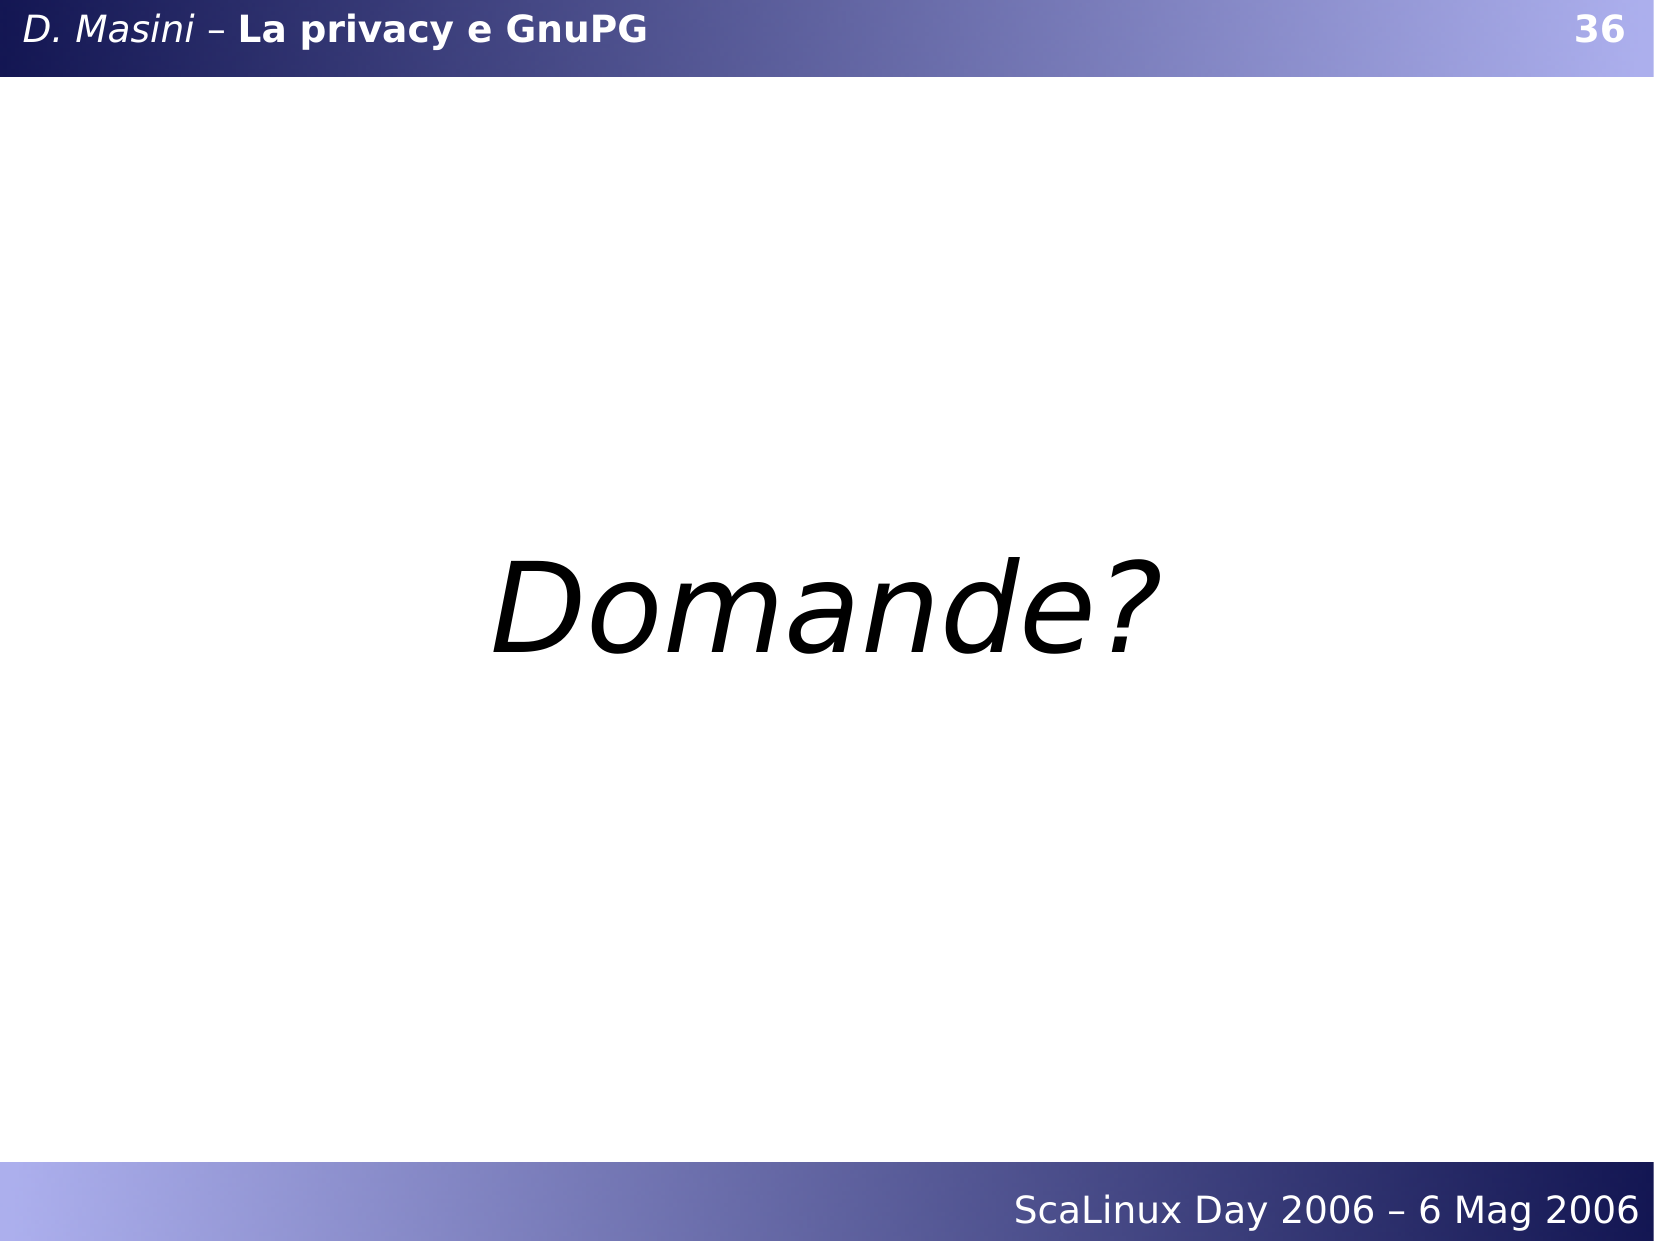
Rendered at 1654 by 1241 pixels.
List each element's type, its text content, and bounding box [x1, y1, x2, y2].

text_box D. Masini – La privacy e GnuPG [7, 0, 650, 60]
picture [0, 0, 1654, 1241]
text_box Domande? [82, 118, 1571, 1102]
text_box <numero> [1387, 0, 1638, 84]
text_box ScaLinux Day 2006 – 6 Mag 2006 [999, 1181, 1644, 1240]
